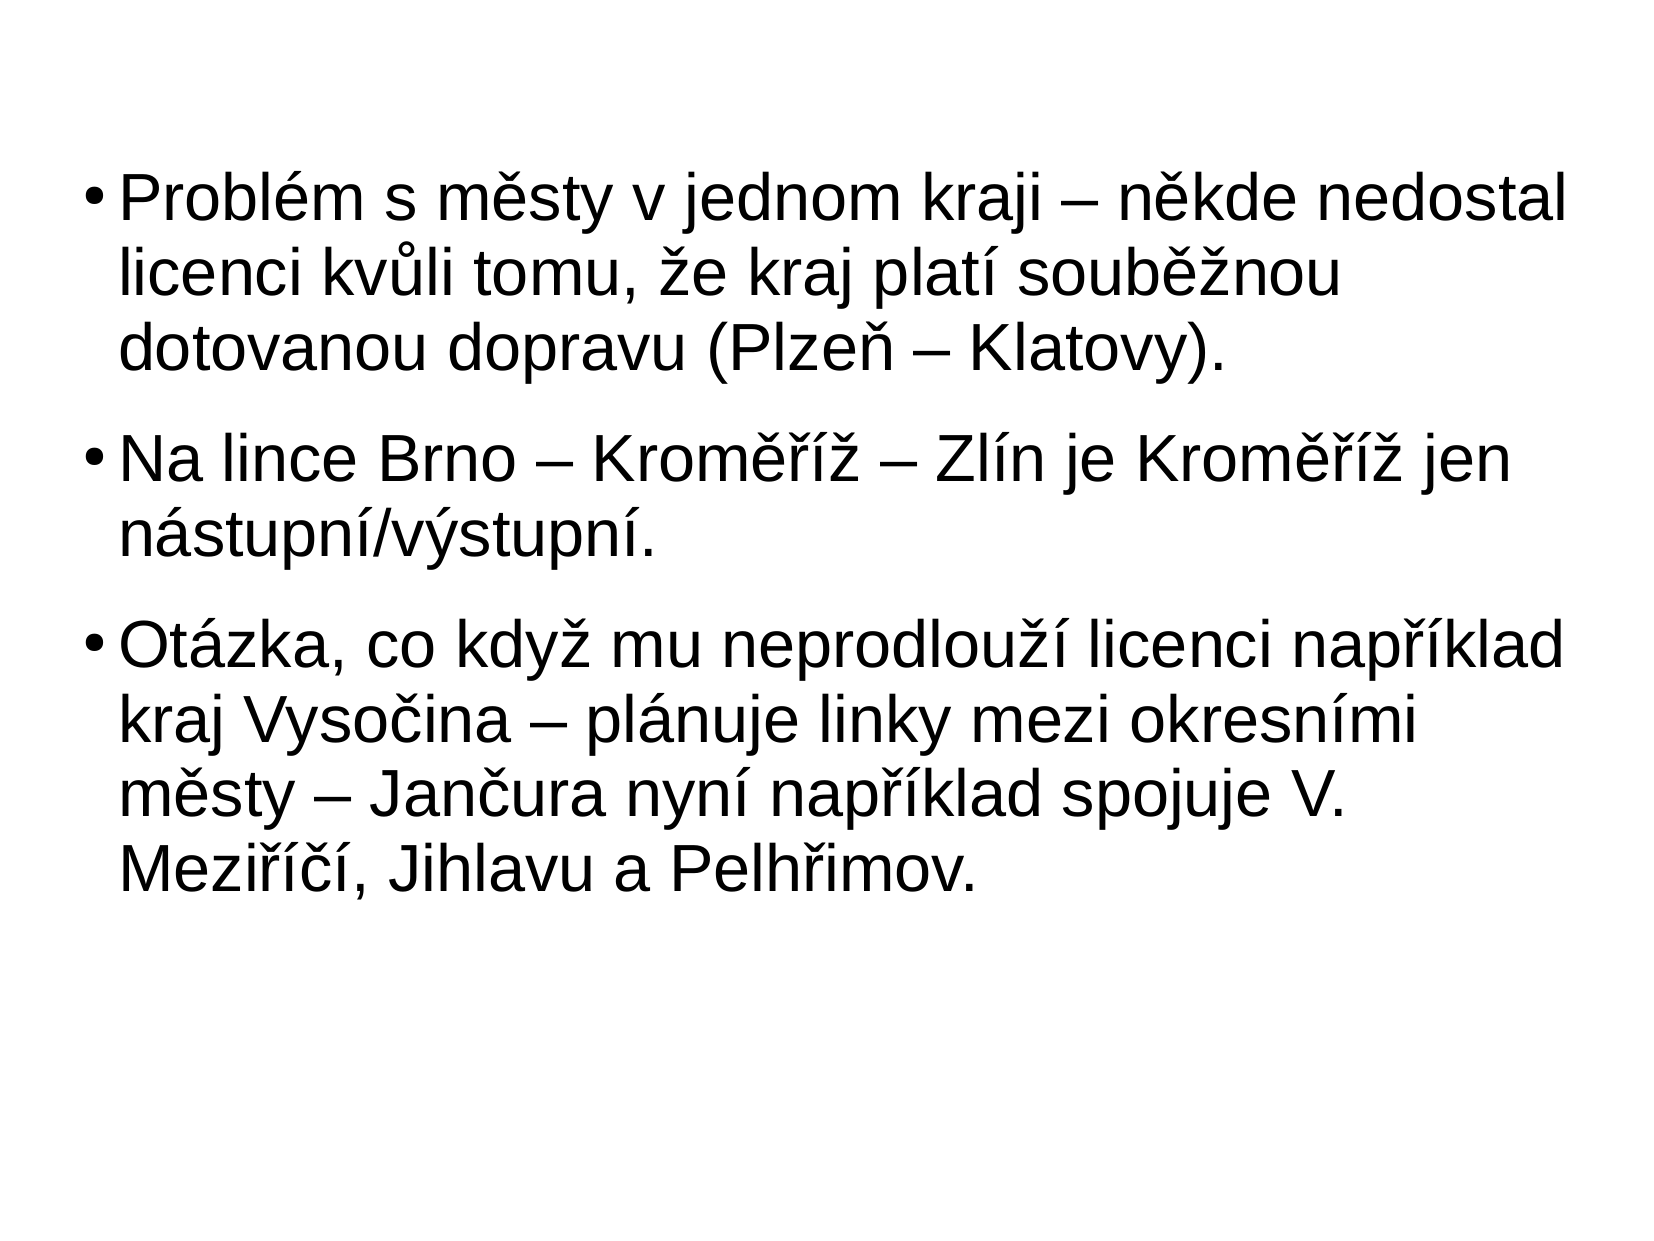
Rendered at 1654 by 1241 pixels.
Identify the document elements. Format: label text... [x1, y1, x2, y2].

subtitle Problém s městy v jednom kraji – někde nedostal licenci kvůli tomu, že kraj platí souběžnou dotovanou dopravu (Plzeň – Klatovy). Na lince Brno – Kroměříž – Zlín je Kroměříž jen nástupní/výstupní. Otázka, co když mu neprodlouží licenci například kraj Vysočina – plánuje linky mezi okresními městy – Jančura nyní například spojuje V. Meziříčí, Jihlavu a Pelhřimov. [82, 49, 1571, 1109]
